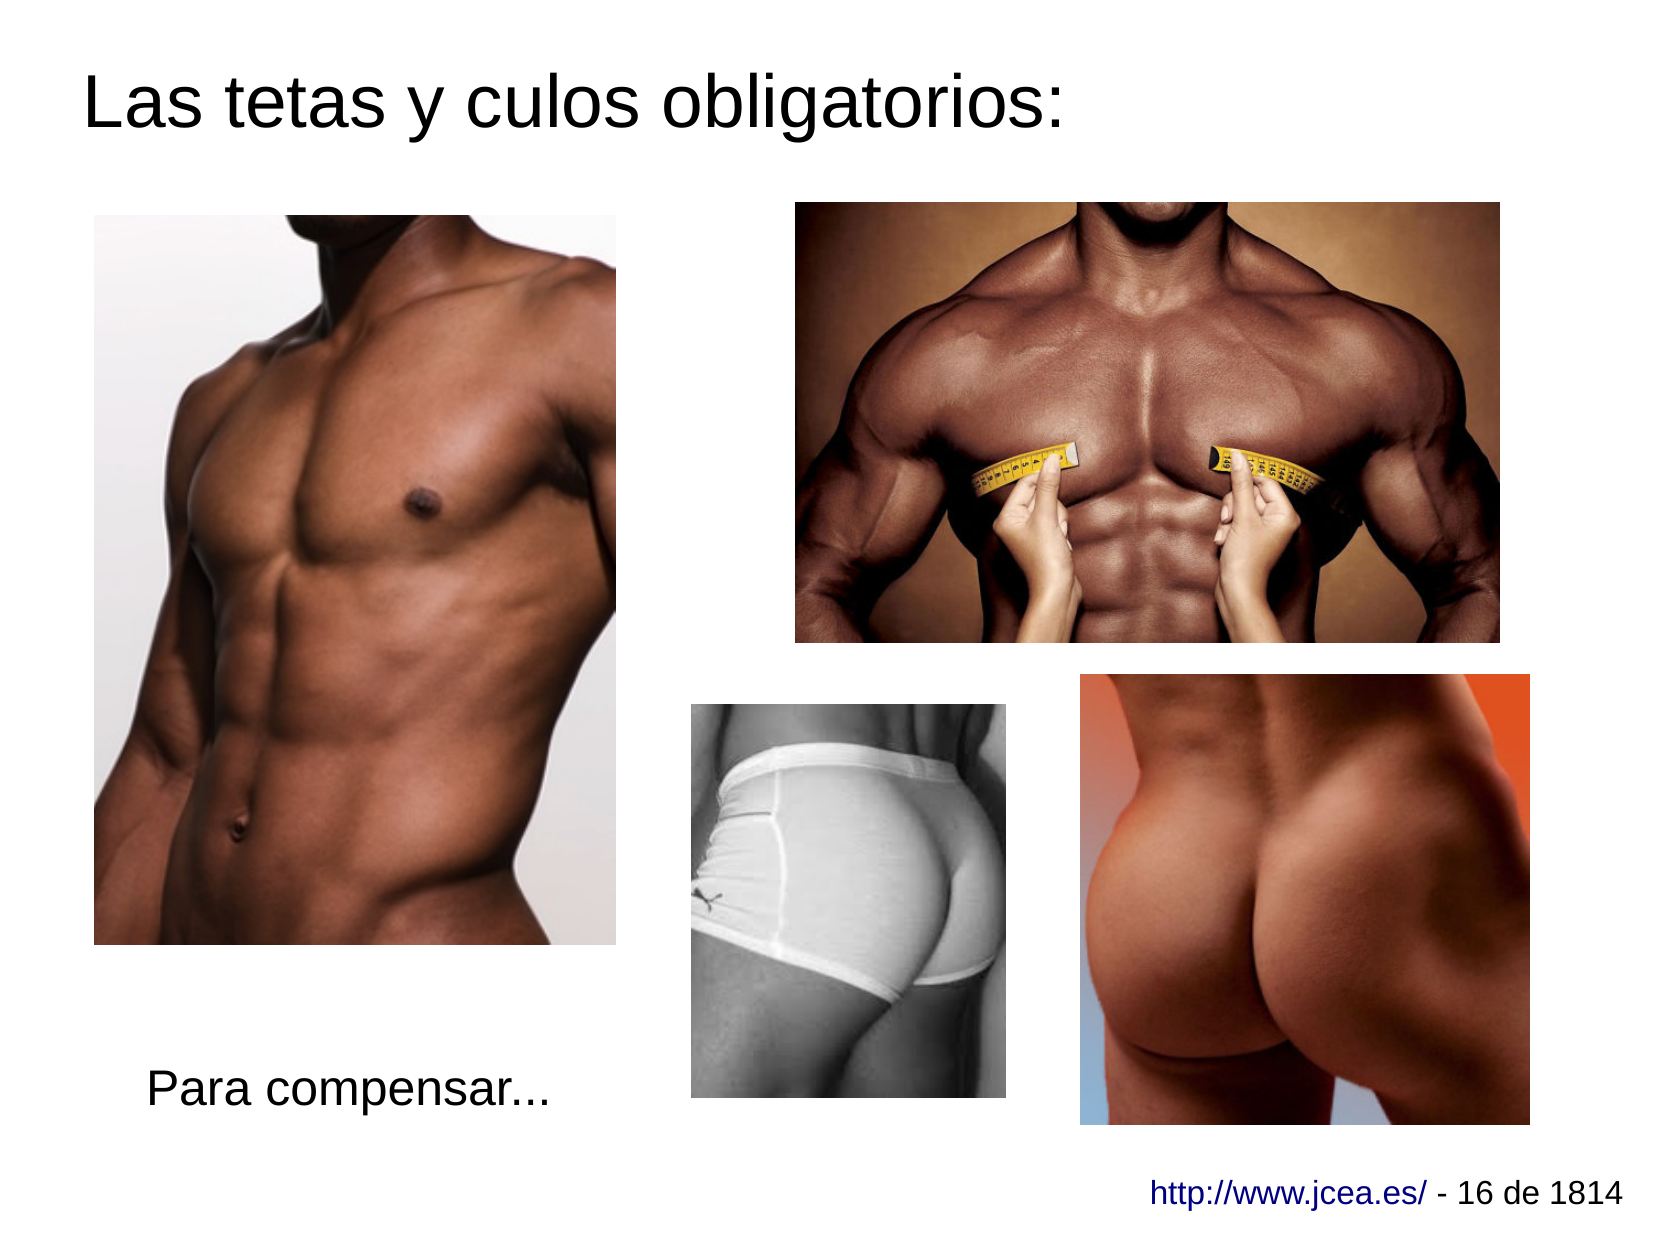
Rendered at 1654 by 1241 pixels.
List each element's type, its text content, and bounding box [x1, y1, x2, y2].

subtitle Las tetas y culos obligatorios: [82, 60, 1571, 1186]
picture [795, 202, 1500, 643]
picture [94, 215, 616, 946]
text_box http://www.jcea.es/ - 16 de 1814 [1110, 1167, 1639, 1219]
picture [691, 704, 1006, 1098]
text_box Para compensar... [131, 1053, 567, 1124]
picture [1080, 674, 1530, 1125]
